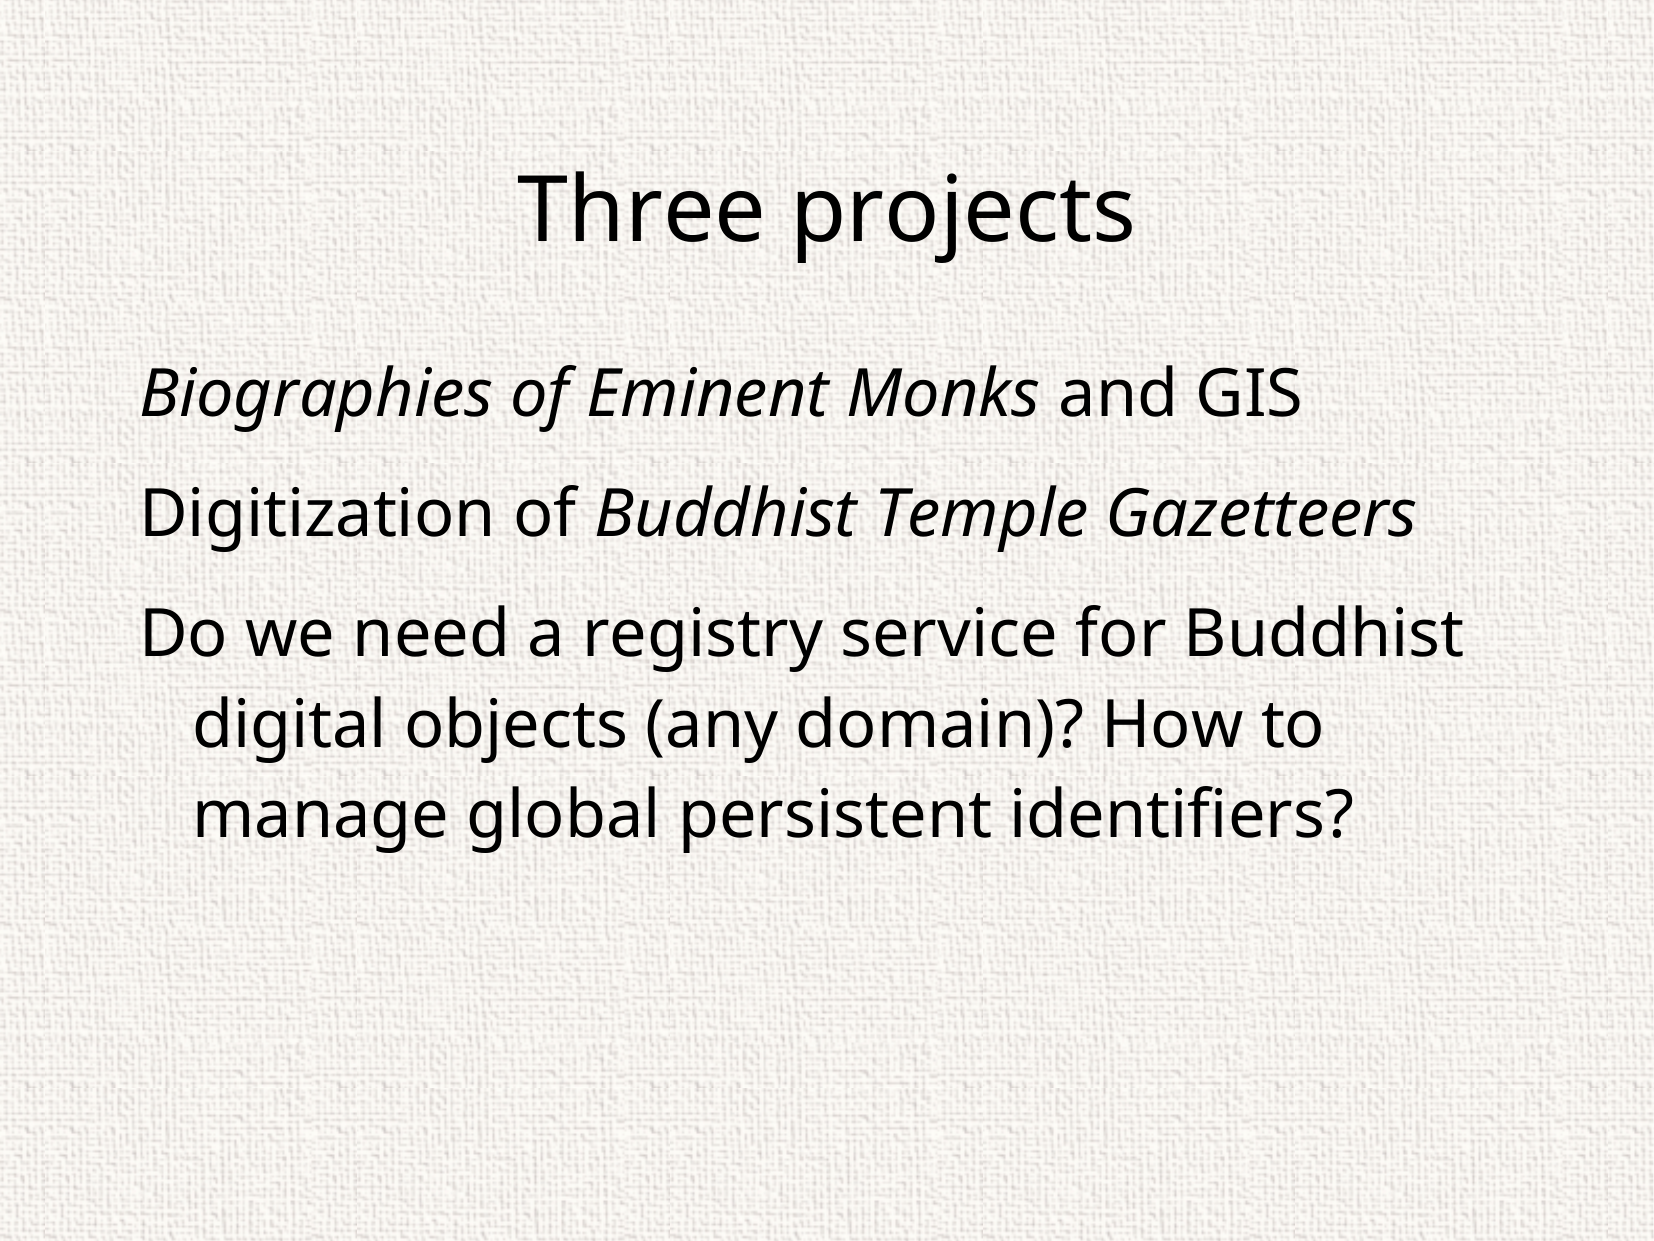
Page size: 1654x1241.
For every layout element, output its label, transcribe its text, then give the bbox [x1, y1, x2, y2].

title Three projects [121, 110, 1534, 303]
list Biographies of Eminent Monks and GIS Digitization of Buddhist Temple Gazetteers Do we need a registry service for Buddhist digital objects (any domain)? How to manage global persistent identifiers? [121, 344, 1534, 851]
picture [0, 0, 1654, 1241]
